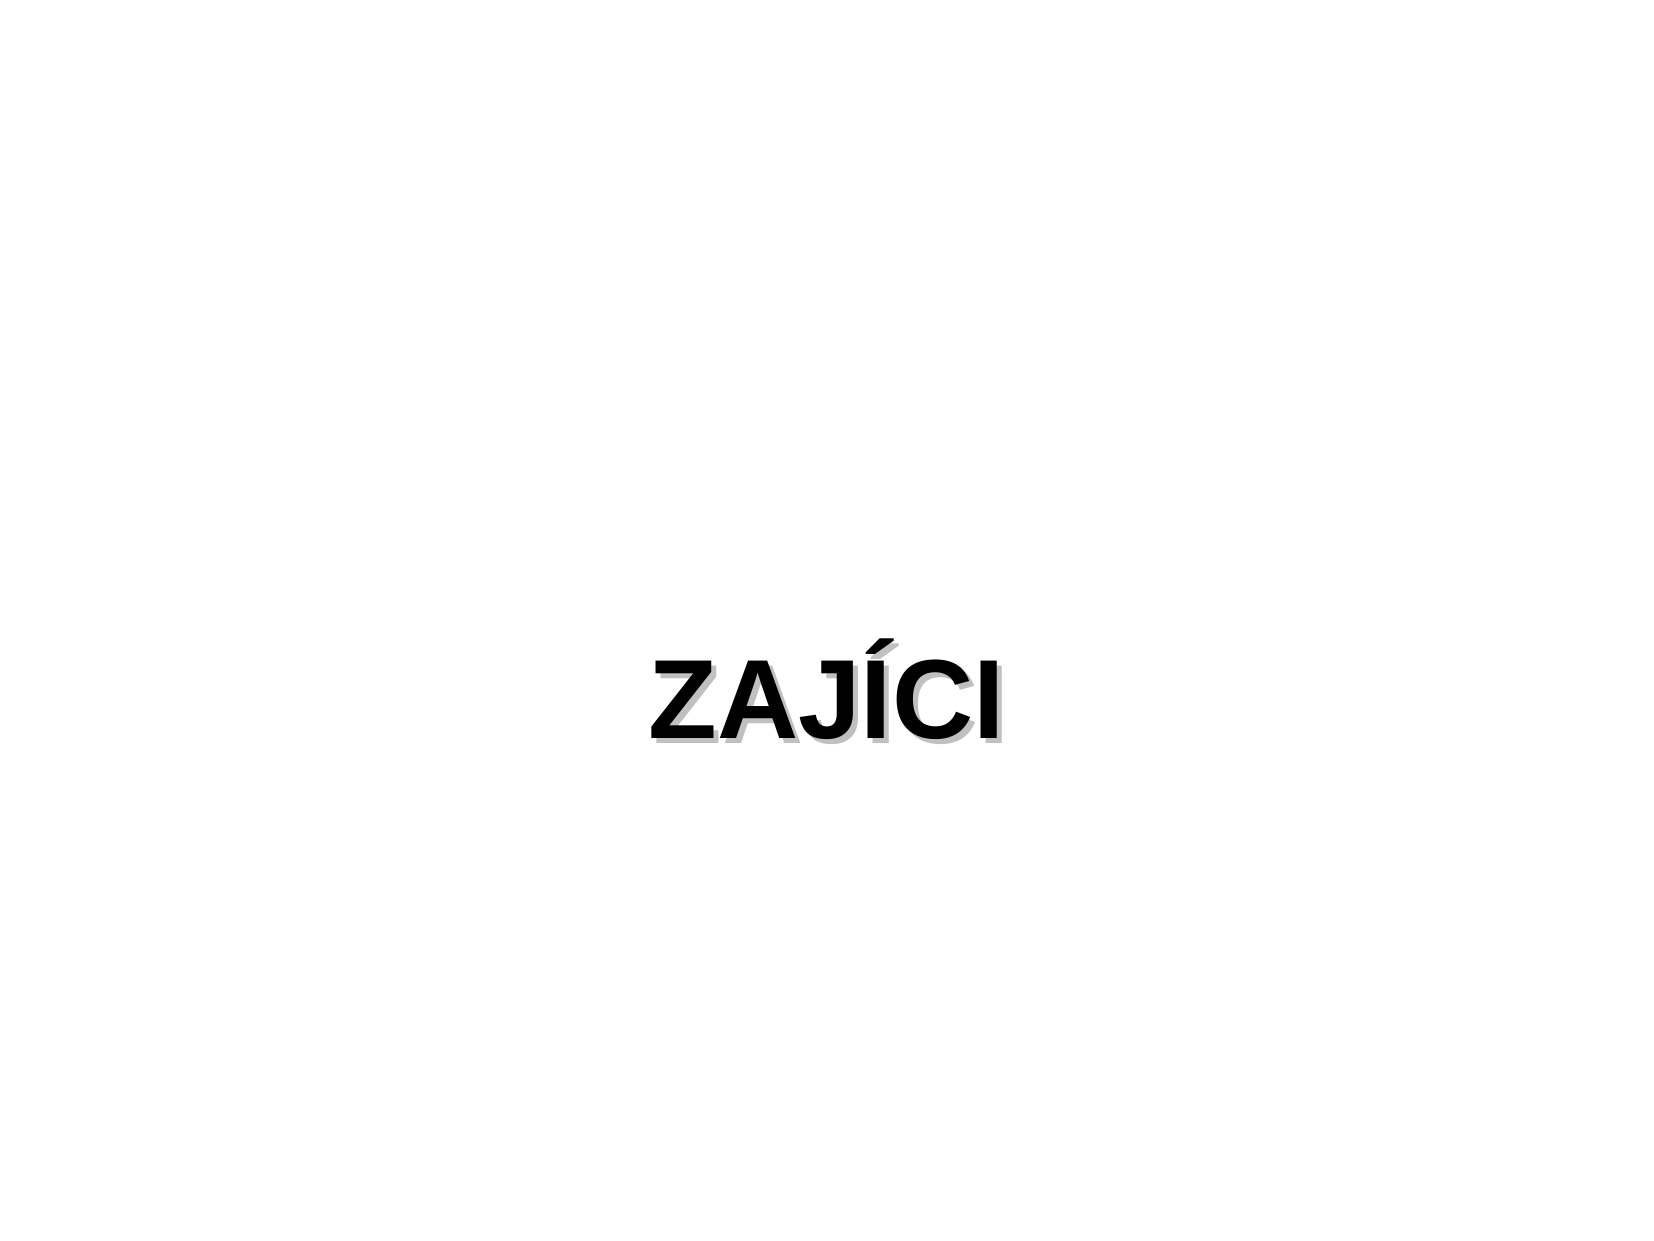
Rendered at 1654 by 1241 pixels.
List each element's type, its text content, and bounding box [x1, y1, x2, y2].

subtitle ZAJÍCI [82, 290, 1571, 1109]
